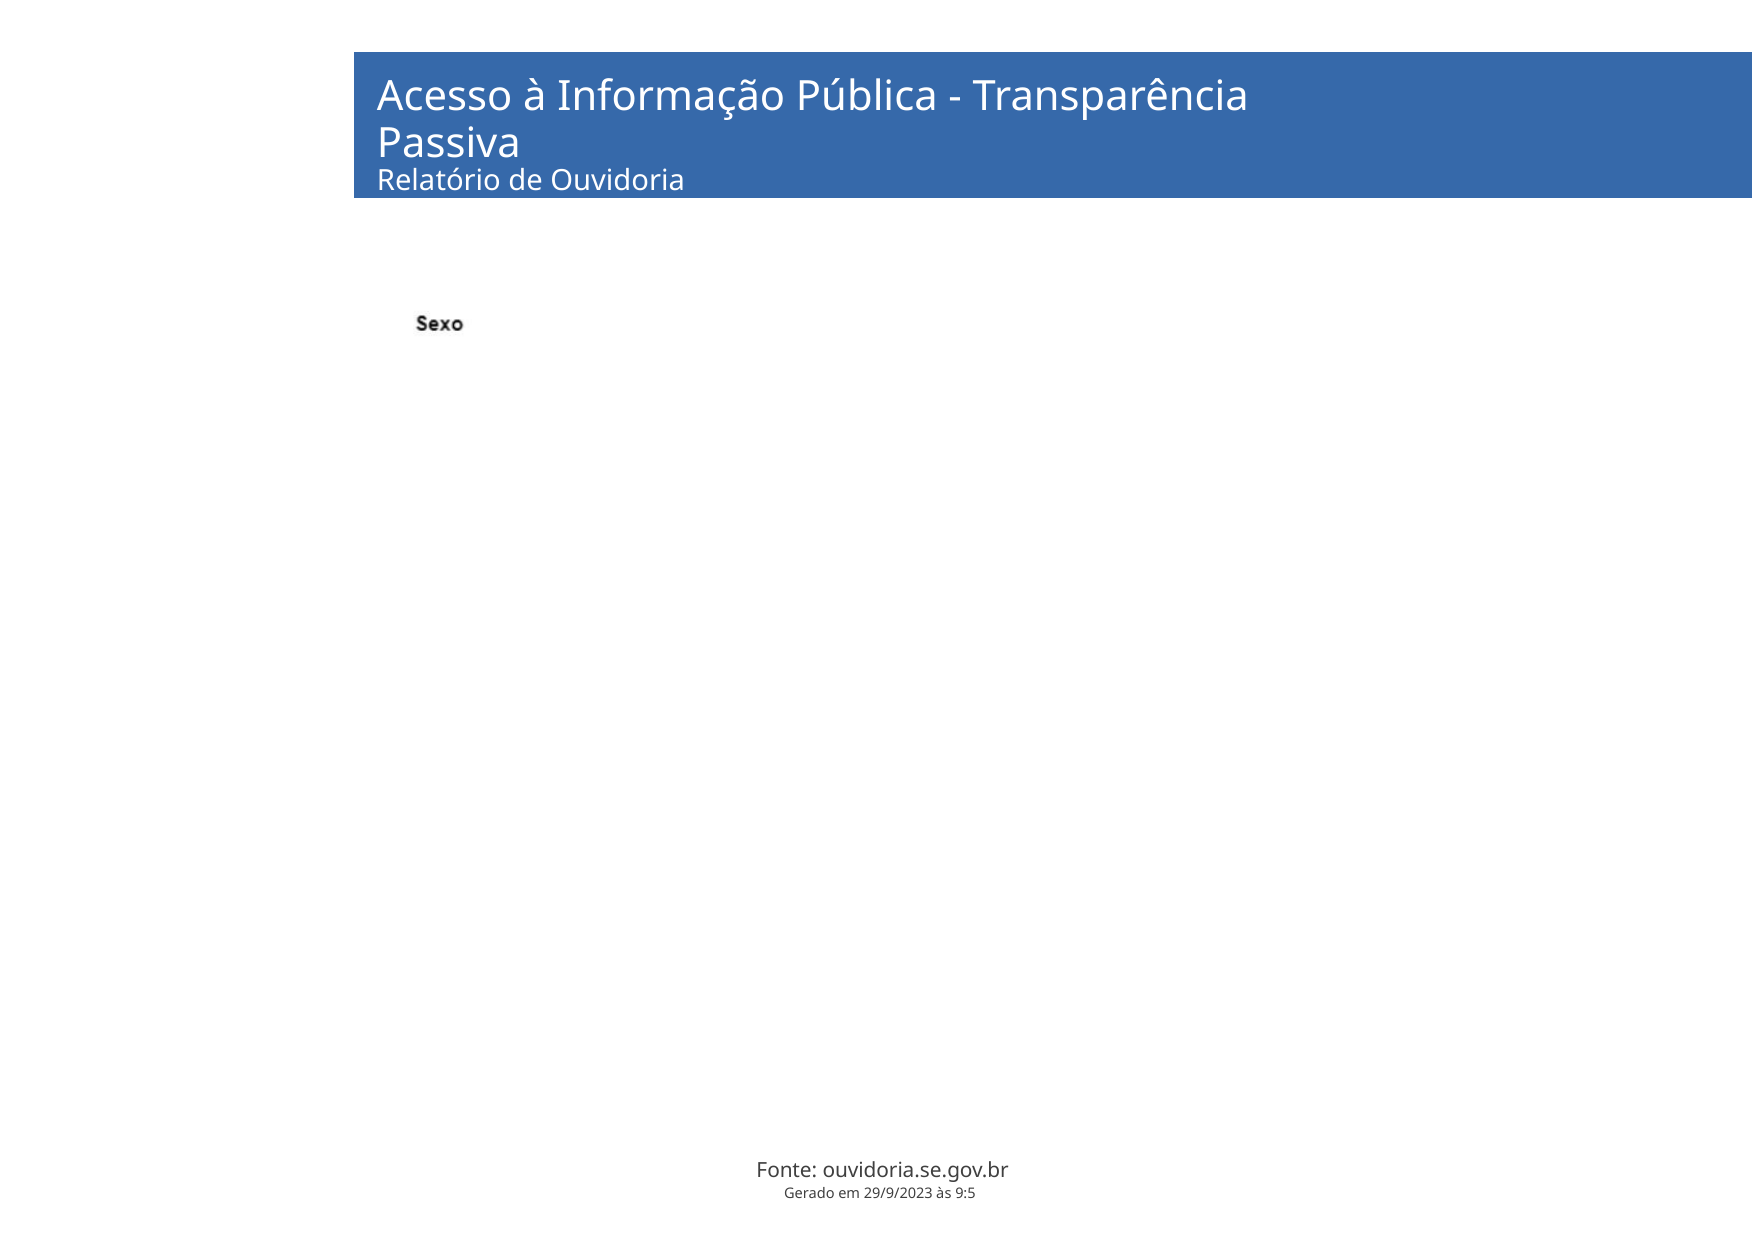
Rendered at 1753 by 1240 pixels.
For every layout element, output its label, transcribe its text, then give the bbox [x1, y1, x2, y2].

text_box Gerado em 29/9/2023 às 9:5 [784, 1184, 995, 1202]
text_box [354, 52, 1752, 198]
text_box Acesso à Informação Pública - Transparência Passiva Relatório de Ouvidoria EMSETUR - Janeiro a Dezembro de 2020 [376, 72, 1403, 228]
text_box Fonte: ouvidoria.se.gov.br [756, 1158, 1023, 1182]
text_box [155, 211, 1599, 1028]
